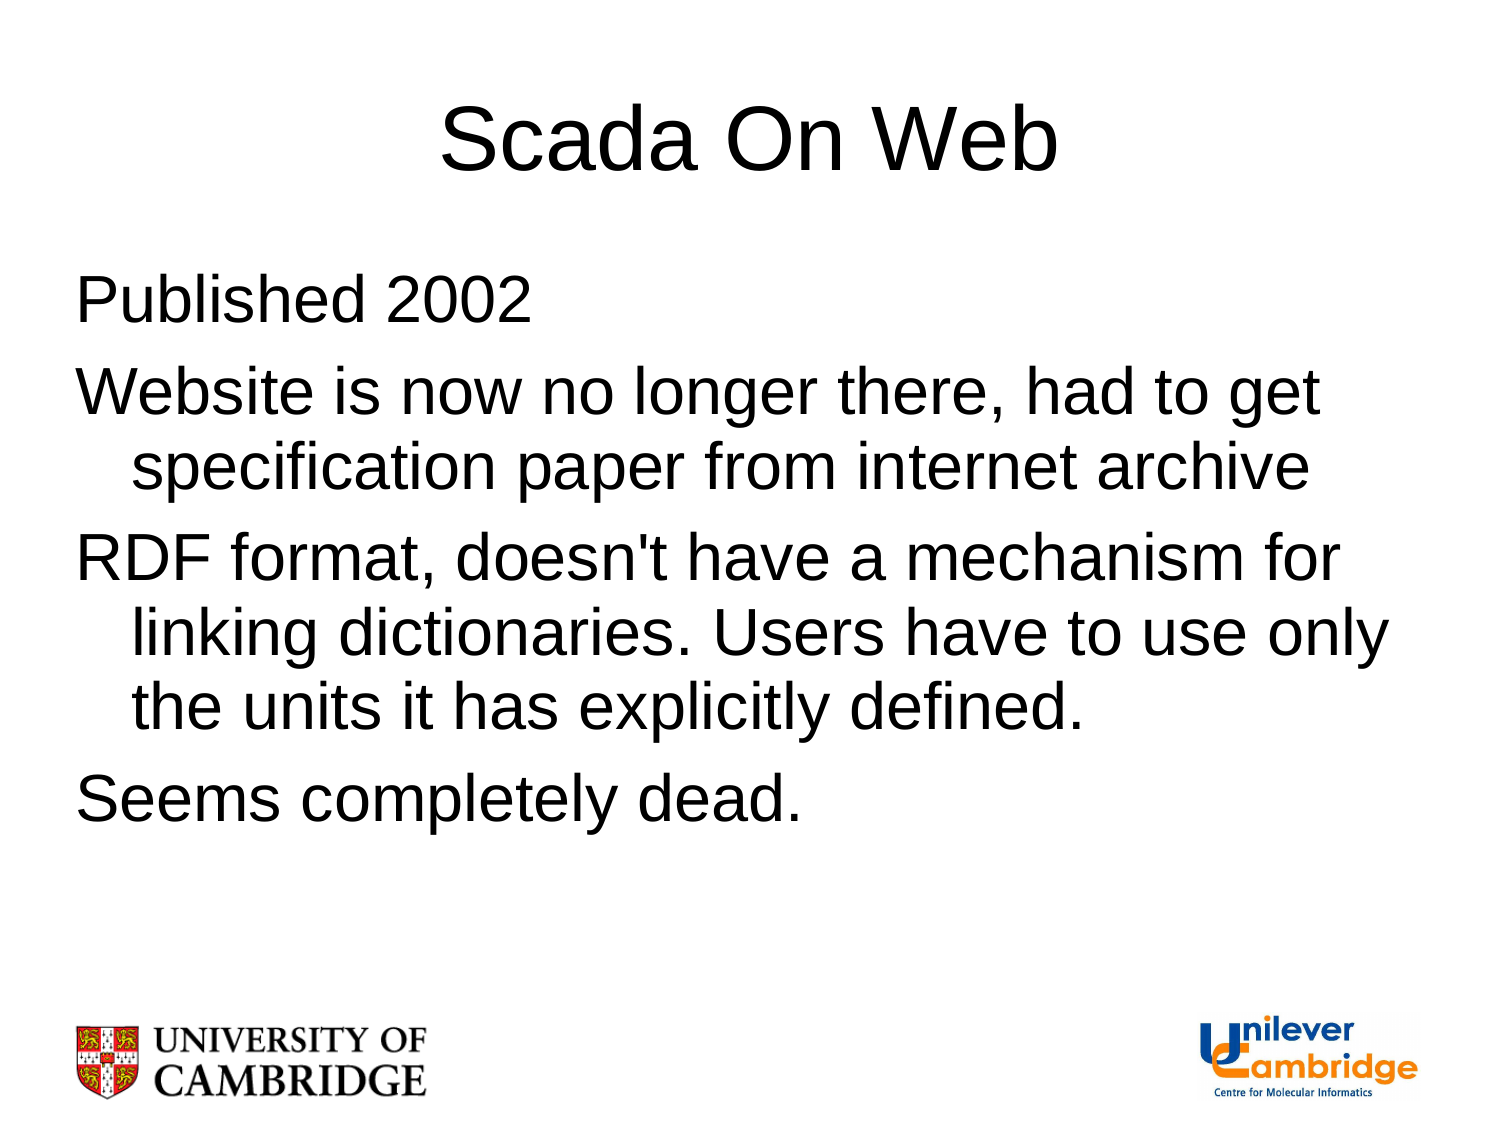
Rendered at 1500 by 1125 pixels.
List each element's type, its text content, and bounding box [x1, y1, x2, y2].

picture [62, 1012, 438, 1105]
list Published 2002 Website is now no longer there, had to get specification paper from internet archive RDF format, doesn't have a mechanism for linking dictionaries. Users have to use only the units it has explicitly defined. Seems completely dead. [75, 262, 1426, 991]
picture [1197, 1012, 1421, 1101]
title Scada On Web [75, 52, 1426, 226]
